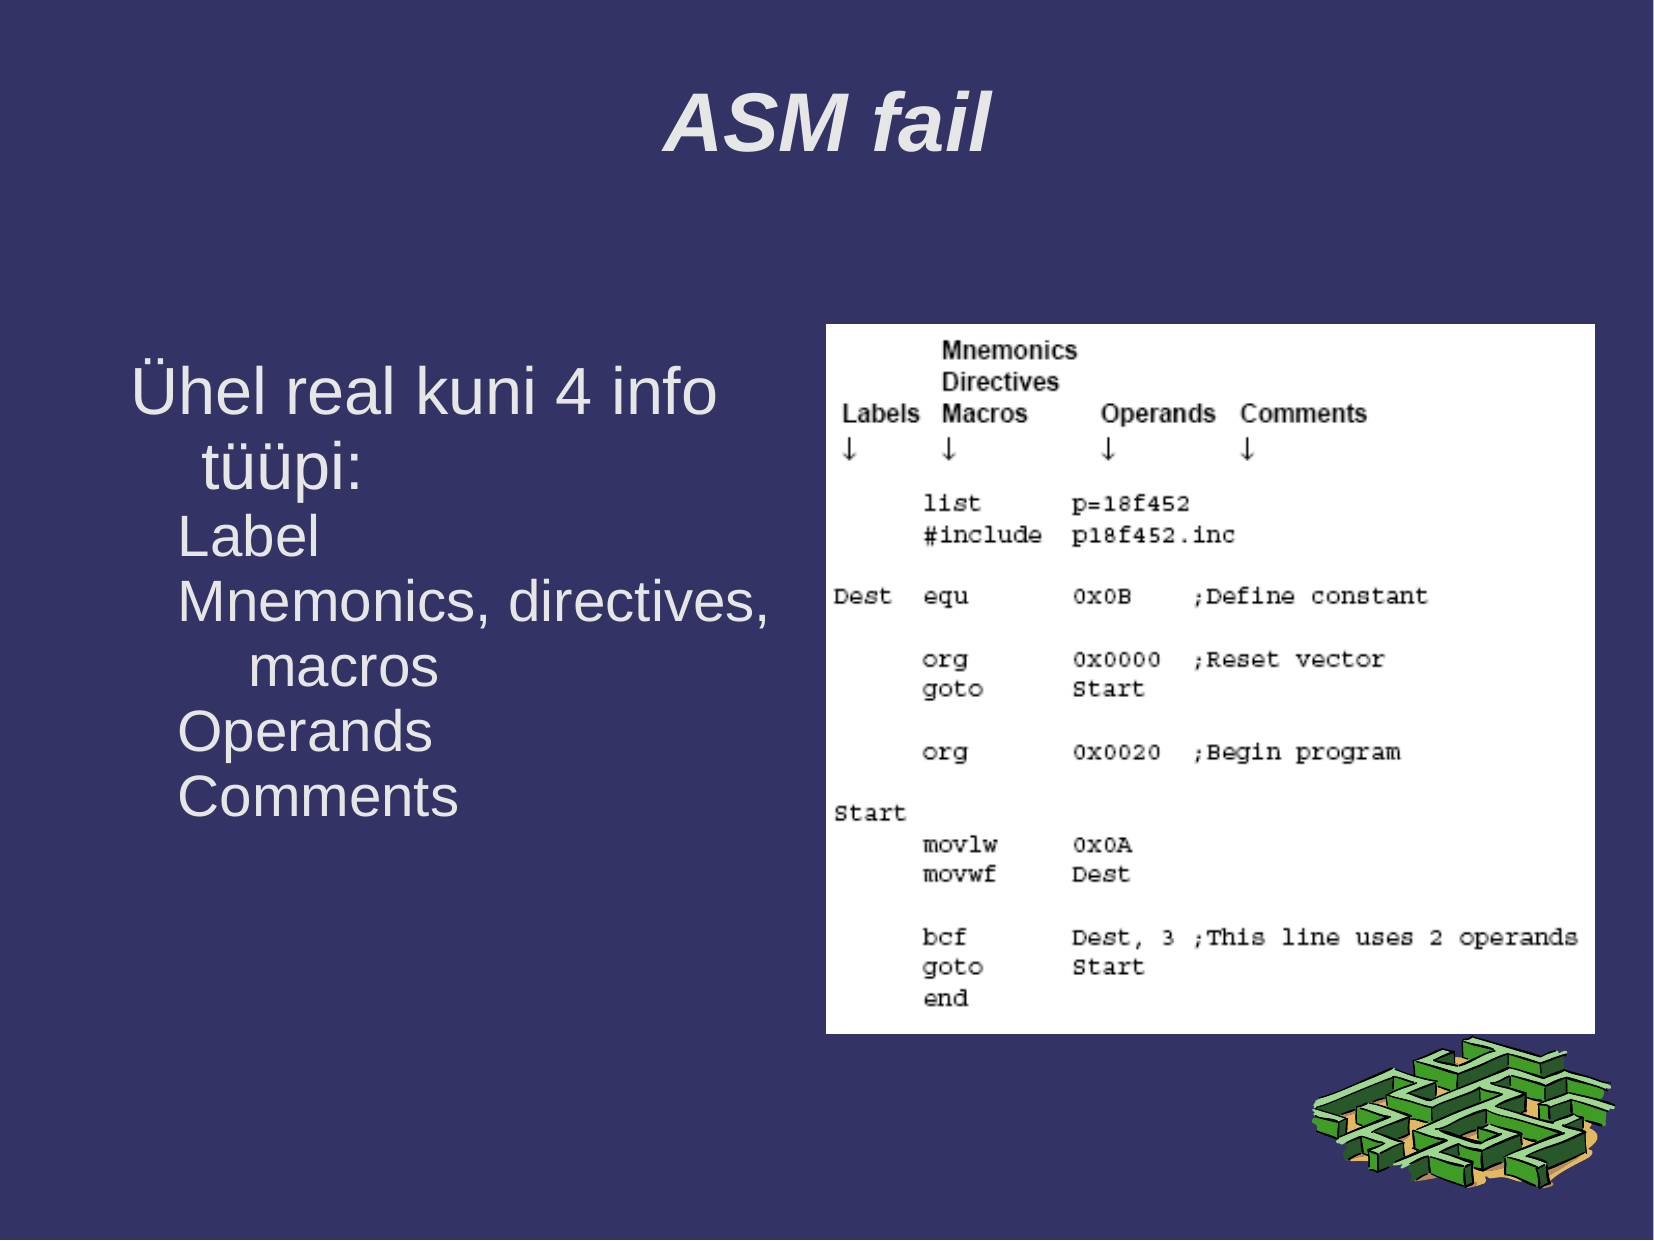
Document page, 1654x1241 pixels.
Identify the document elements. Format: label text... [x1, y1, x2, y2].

title ASM fail [121, 19, 1534, 227]
list Ühel real kuni 4 info tüüpi: Label Mnemonics, directives, macros Operands Comments [118, 354, 798, 1136]
picture [826, 324, 1595, 1034]
